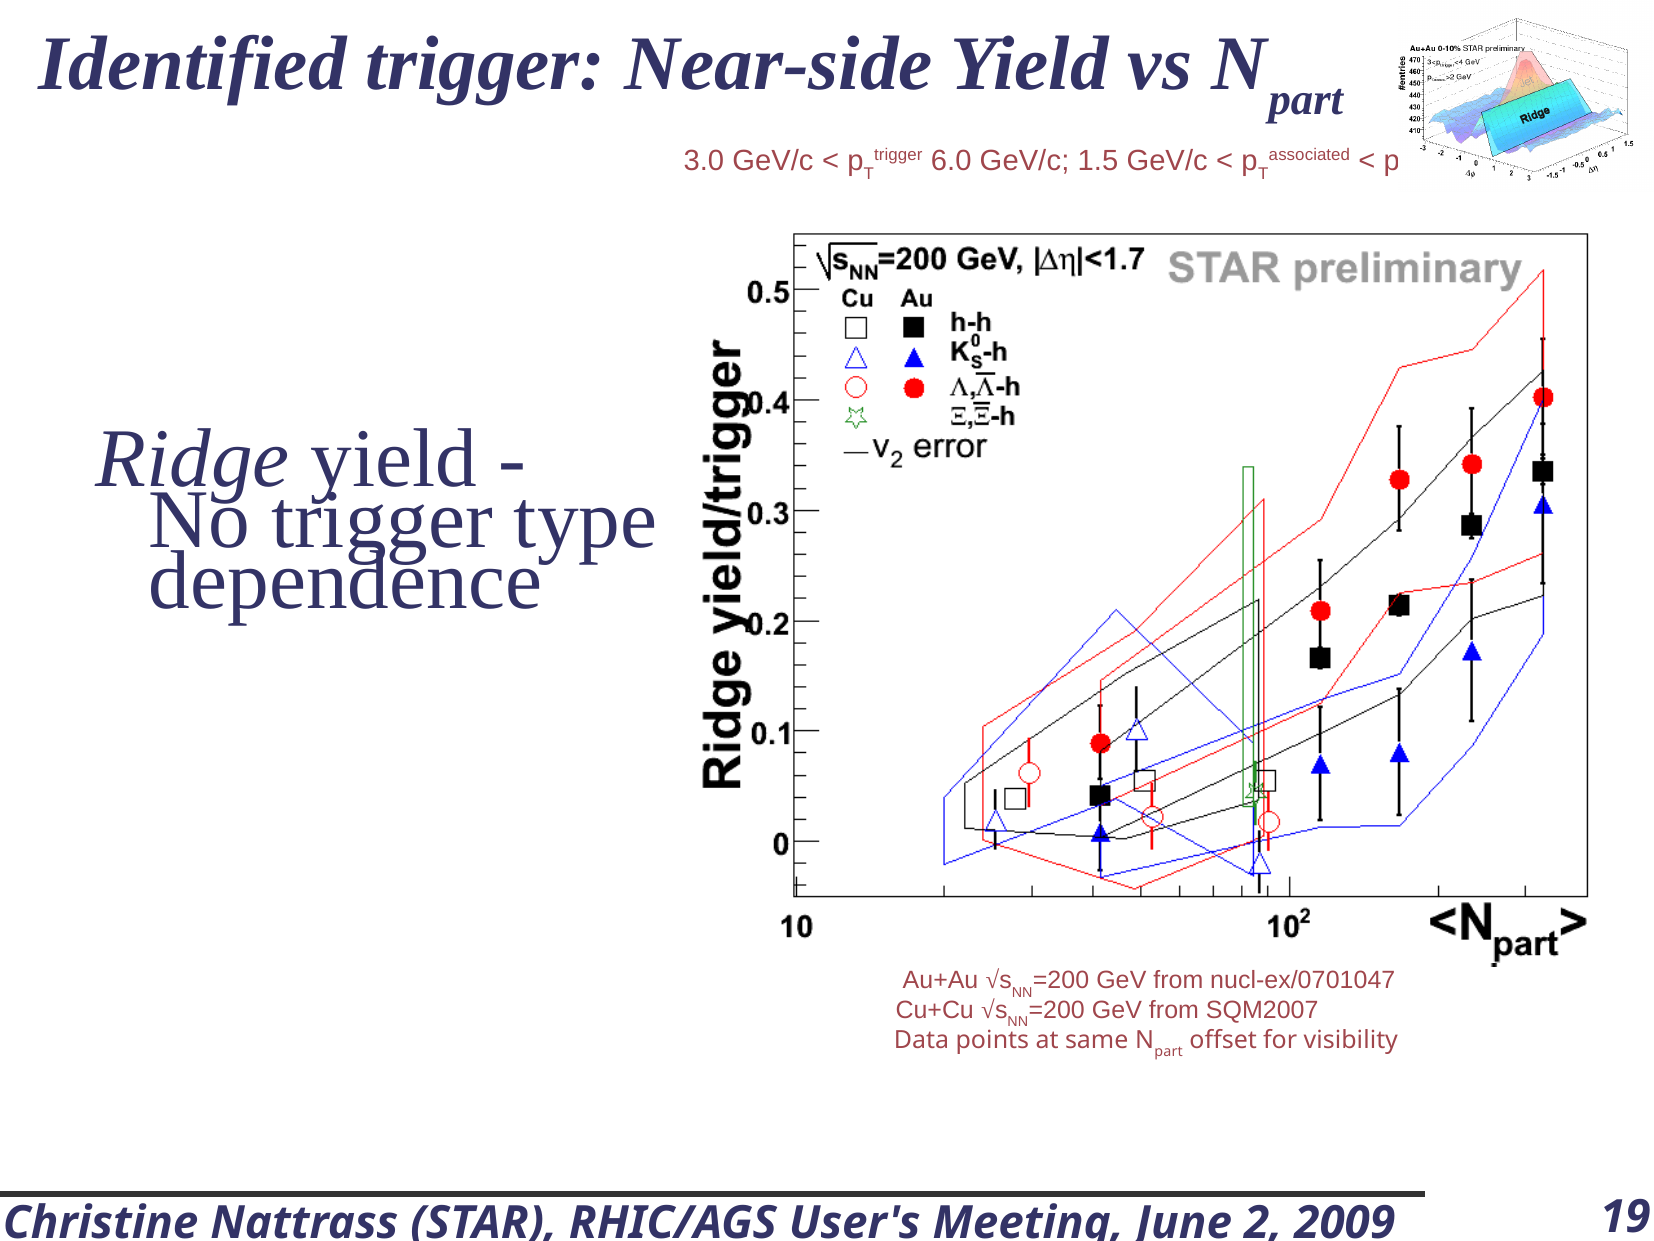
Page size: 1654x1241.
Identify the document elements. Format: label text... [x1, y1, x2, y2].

text_box [668, 196, 1648, 993]
picture [692, 224, 1596, 968]
text_box Data points at same Npart offset for visibility [879, 1014, 1477, 1070]
text_box 3.0 GeV/c < pTtrigger 6.0 GeV/c; 1.5 GeV/c < pTassociated < pTtrigger [668, 136, 1654, 196]
picture [1398, 0, 1654, 192]
text_box Au+Au √sNN=200 GeV from nucl-ex/0701047 Cu+Cu √sNN=200 GeV from SQM2007 [880, 958, 1601, 1018]
title Identified trigger: Near-side Yield vs Npart [0, 0, 1398, 151]
list Ridge yield - No trigger type dependence [77, 438, 676, 750]
